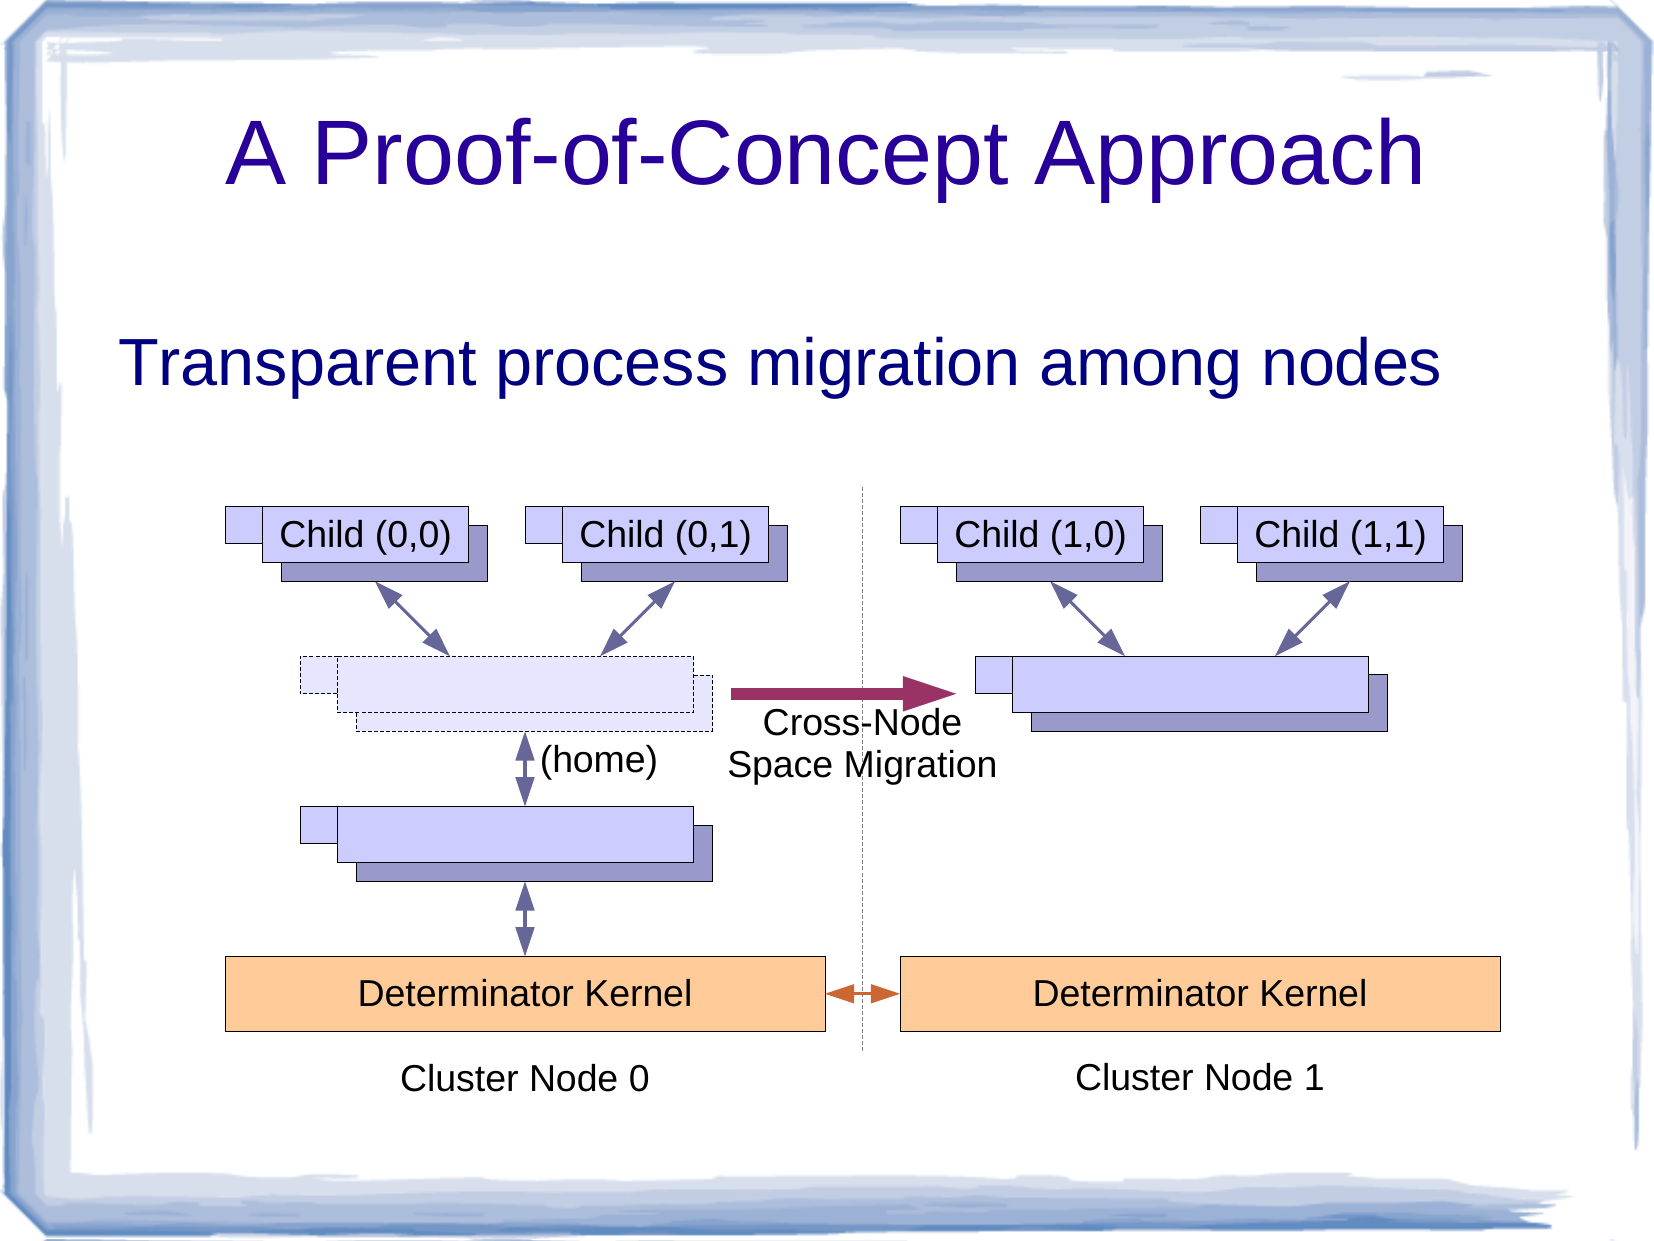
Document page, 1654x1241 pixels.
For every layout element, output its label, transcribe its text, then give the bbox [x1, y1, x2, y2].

picture [0, 0, 1654, 1241]
text_box Determinator Kernel [900, 990, 1501, 1032]
text_box Cluster Node 0 [375, 1050, 676, 1107]
text_box Determinator Kernel [225, 990, 826, 1032]
text_box Cluster Node 1 [1050, 1049, 1351, 1107]
title A Proof-of-Concept Approach [82, 49, 1571, 257]
list Transparent process migration among nodes [118, 324, 1571, 990]
